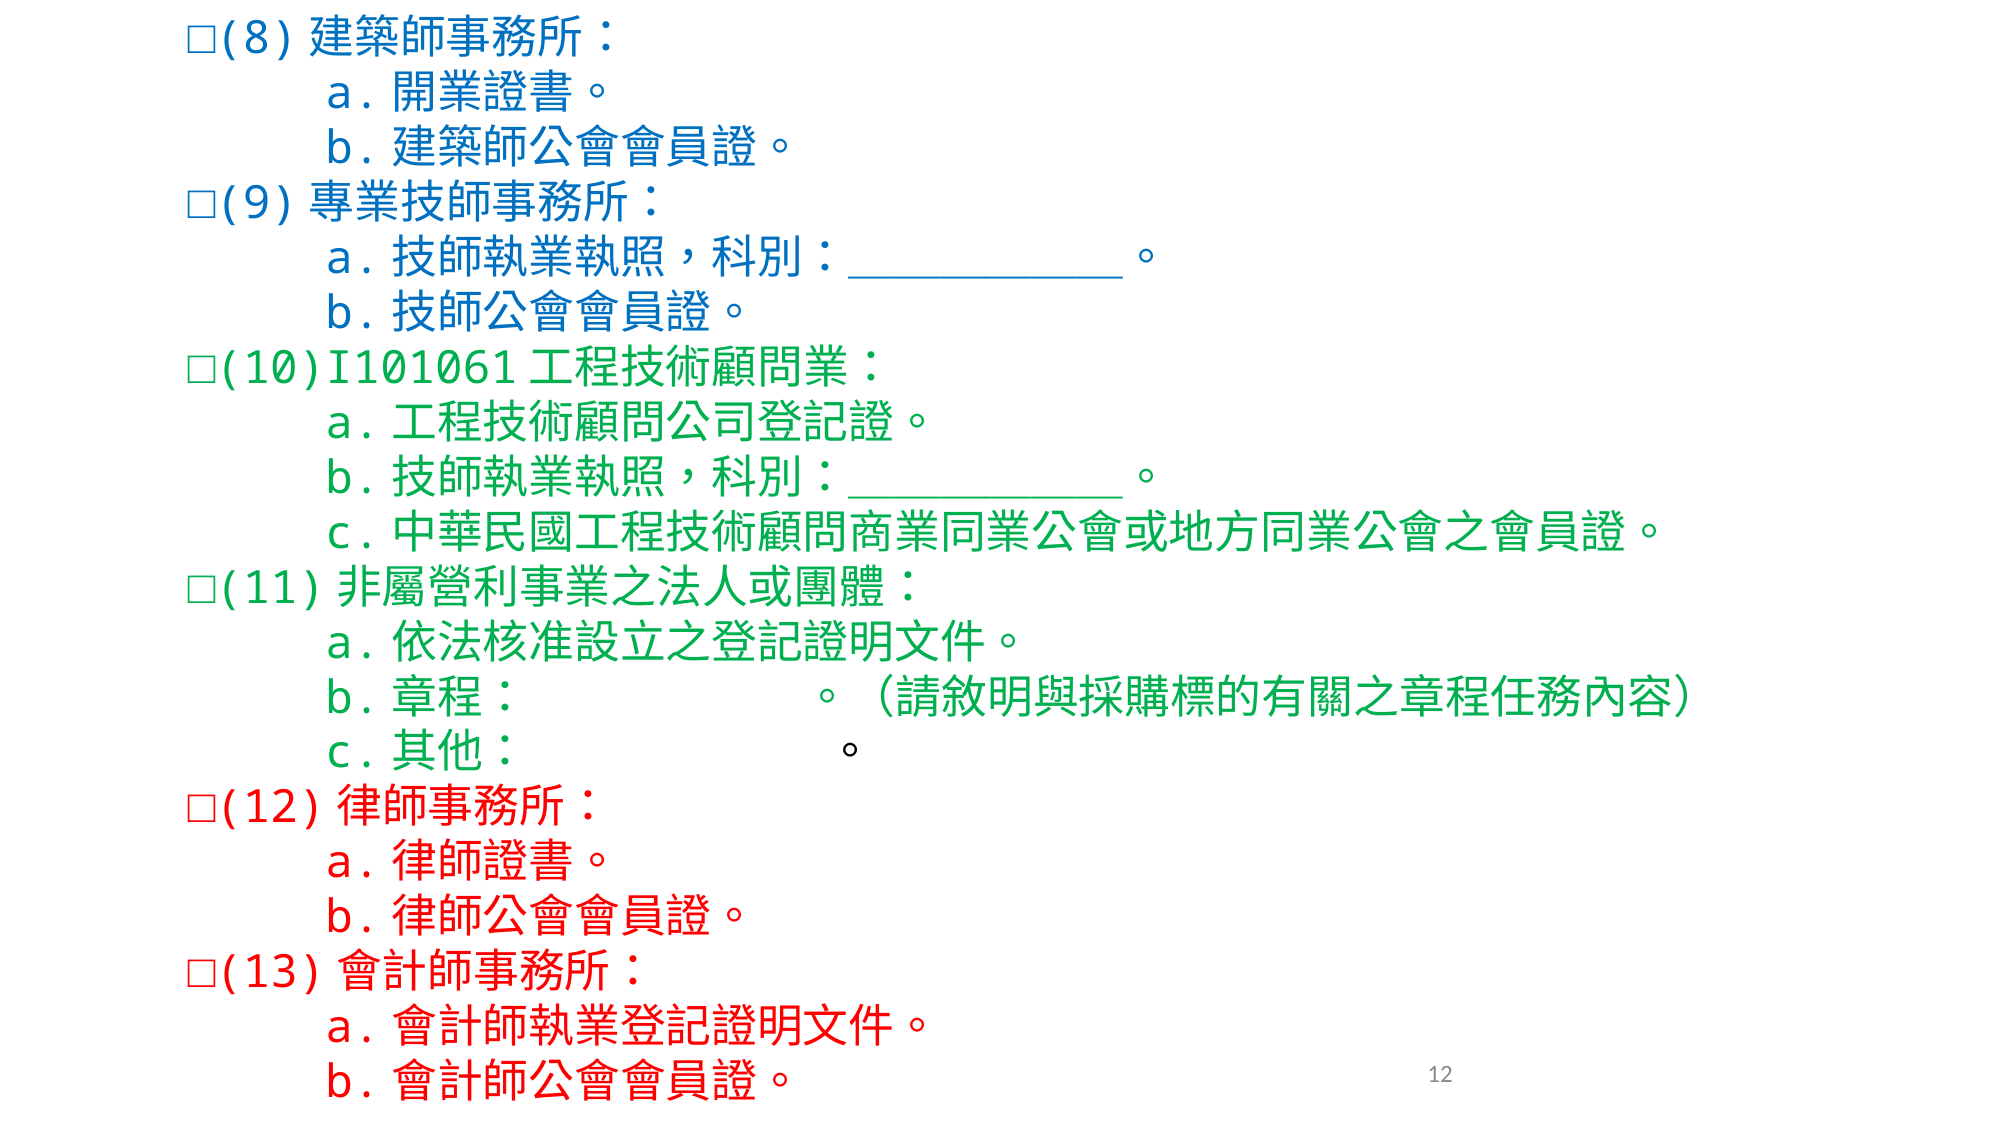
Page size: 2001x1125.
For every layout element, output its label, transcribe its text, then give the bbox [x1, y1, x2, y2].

text_box 12 [1412, 1042, 1863, 1103]
text_box □(8)建築師事務所： a.開業證書。 b.建築師公會會員證。 □(9)專業技師事務所： a.技師執業執照，科別：＿＿＿＿＿＿。 b.技師公會會員證。 □(10)I101061工程技術顧問業： a.工程技術顧問公司登記證。 b.技師執業執照，科別：＿＿＿＿＿＿。 c.中華民國工程技術顧問商業同業公會或地方同業公會之會員證。 □(11)非屬營利事業之法人或團體： a.依法核准設立之登記證明文件。 b.章程： 。（請敘明與採購標的有關之章程任務內容） c.其他： 。 □(12)律師事務所： a.律師證書。 b.律師公會會員證。 □(13)會計師事務所： a.會計師執業登記證明文件。 b.會計師公會會員證。 [145, 0, 1903, 1115]
